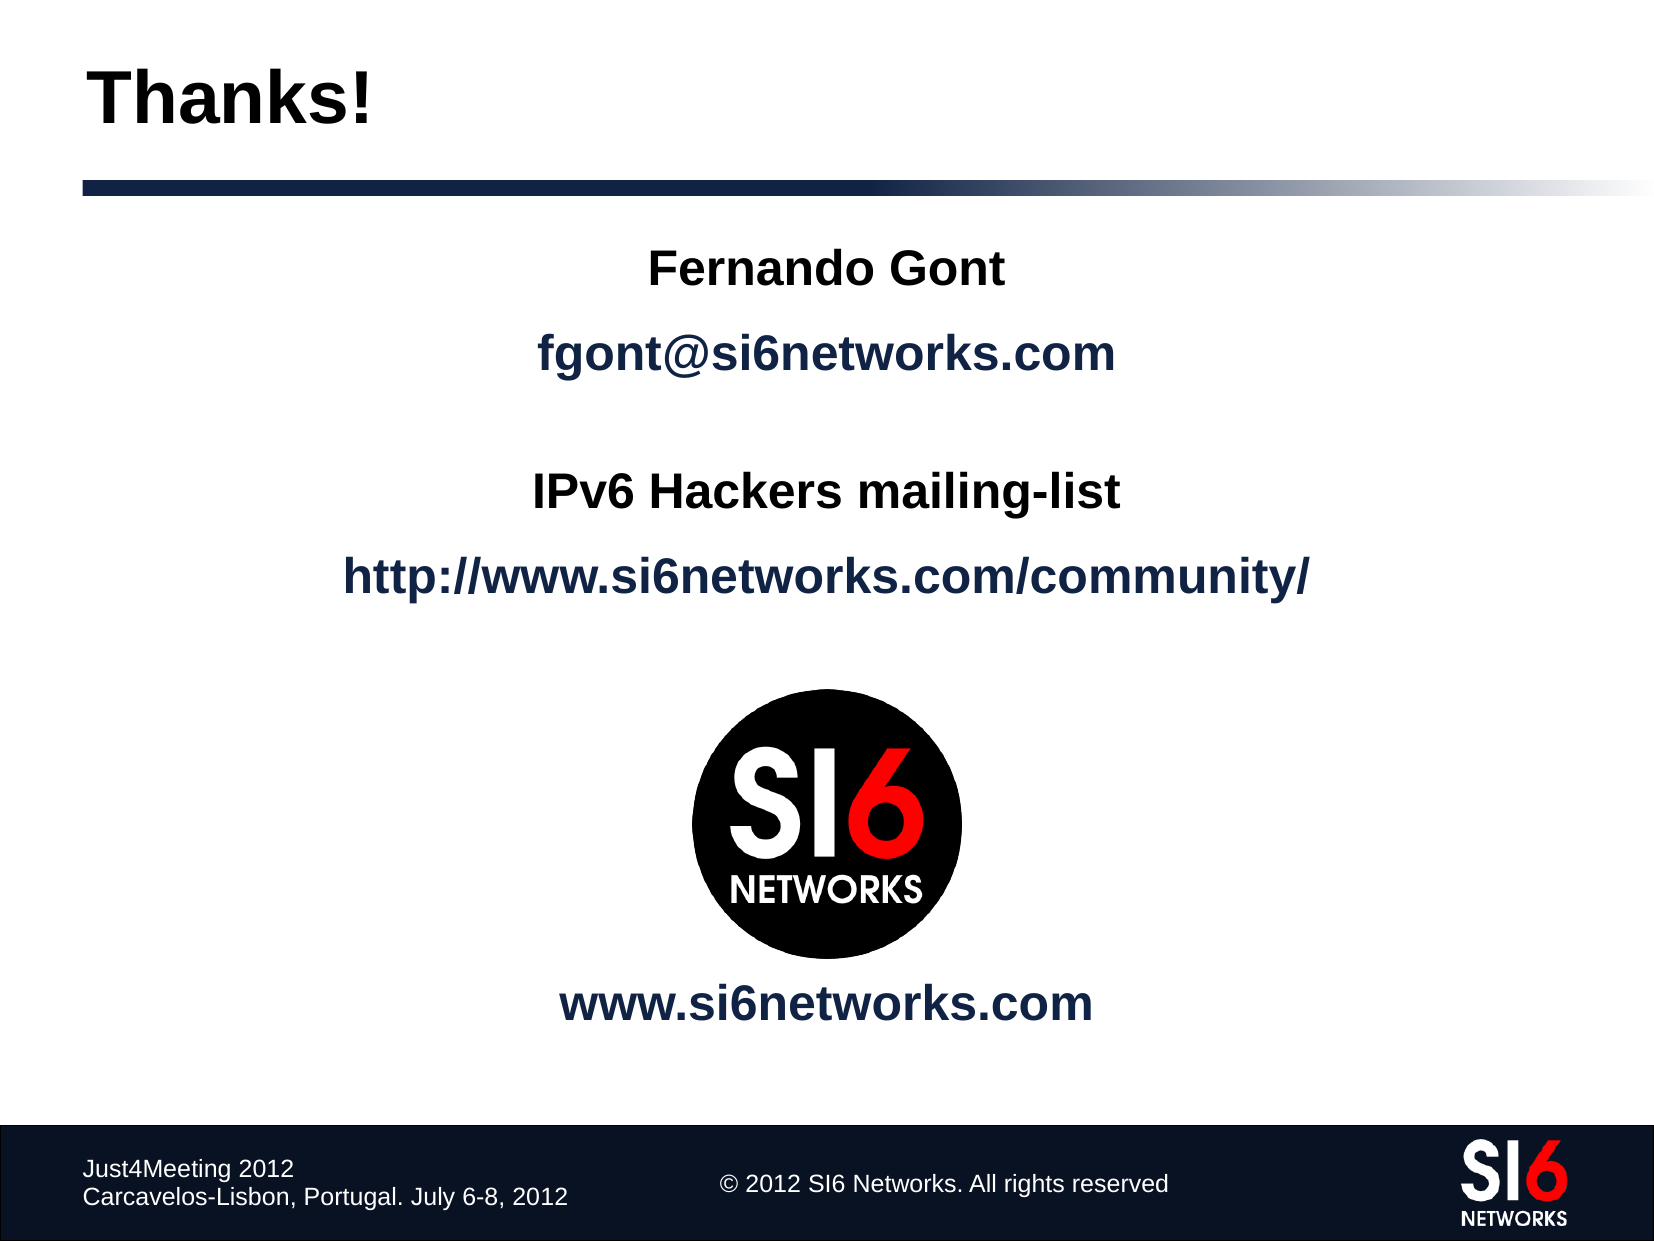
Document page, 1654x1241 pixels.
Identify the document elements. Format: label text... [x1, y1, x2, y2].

list Fernando Gont fgont@si6networks.com IPv6 Hackers mailing-list http://www.si6networks.com/community/ www.si6networks.com [82, 240, 1571, 1059]
picture [1461, 1139, 1567, 1226]
title Thanks! [86, 30, 1576, 166]
picture [692, 689, 962, 959]
